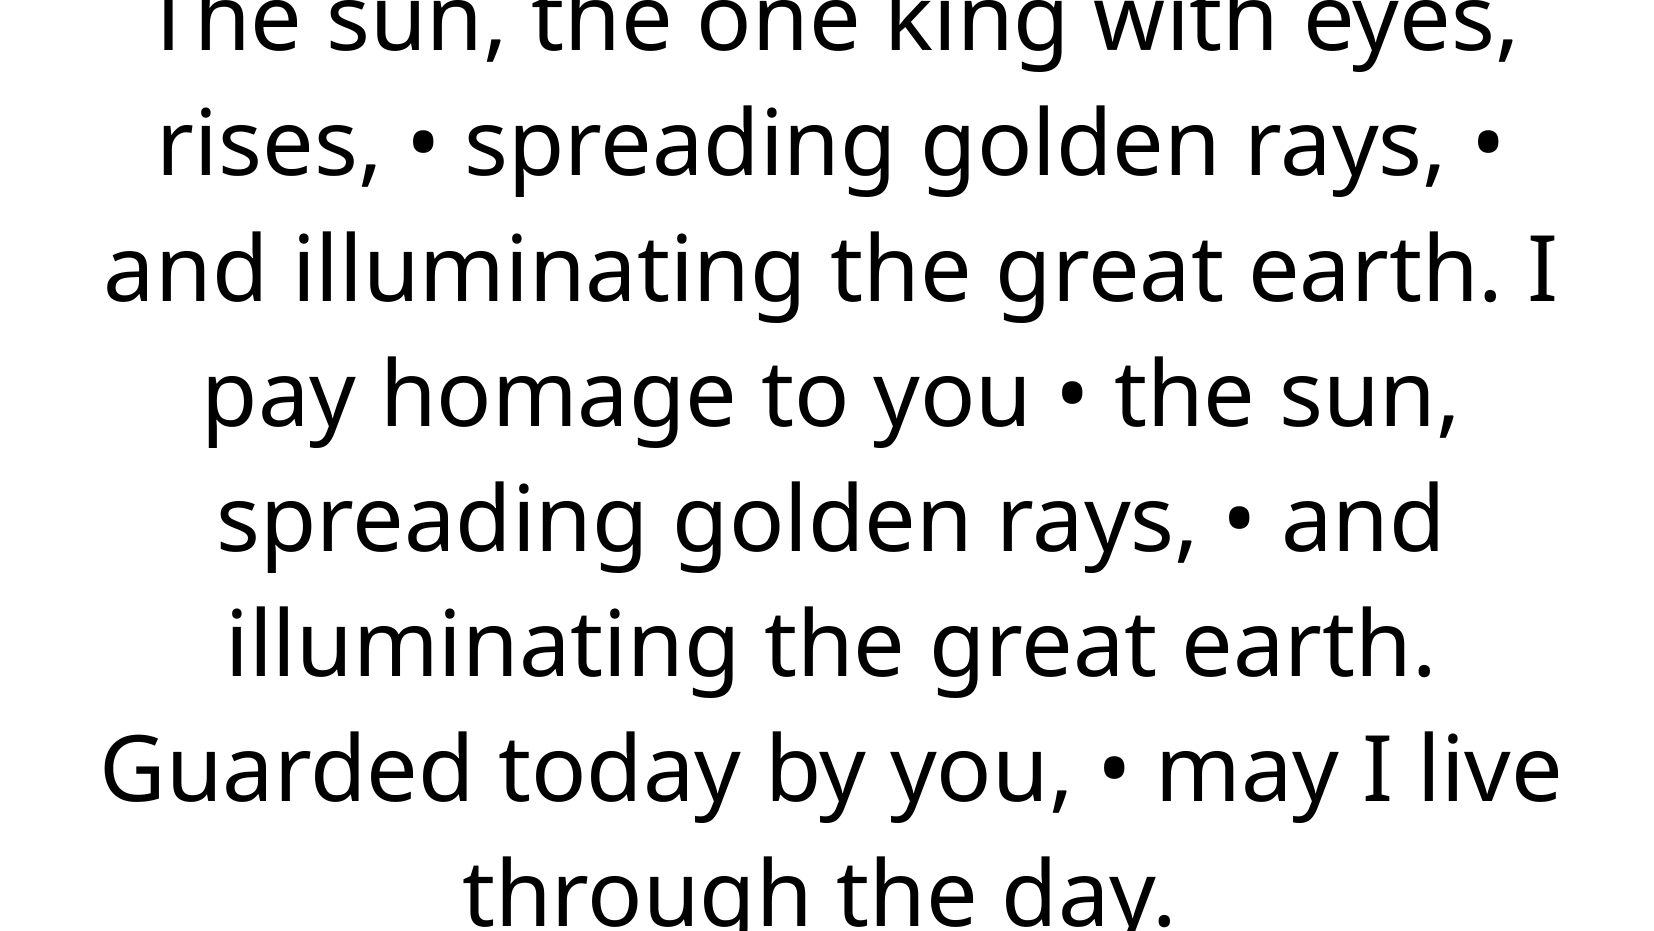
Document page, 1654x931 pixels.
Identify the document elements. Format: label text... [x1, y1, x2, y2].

subtitle The sun, the one king with eyes, rises, • spreading golden rays, • and illuminating the great earth. I pay homage to you • the sun, spreading golden rays, • and illuminating the great earth. Guarded today by you, • may I live through the day. [87, 67, 1577, 839]
